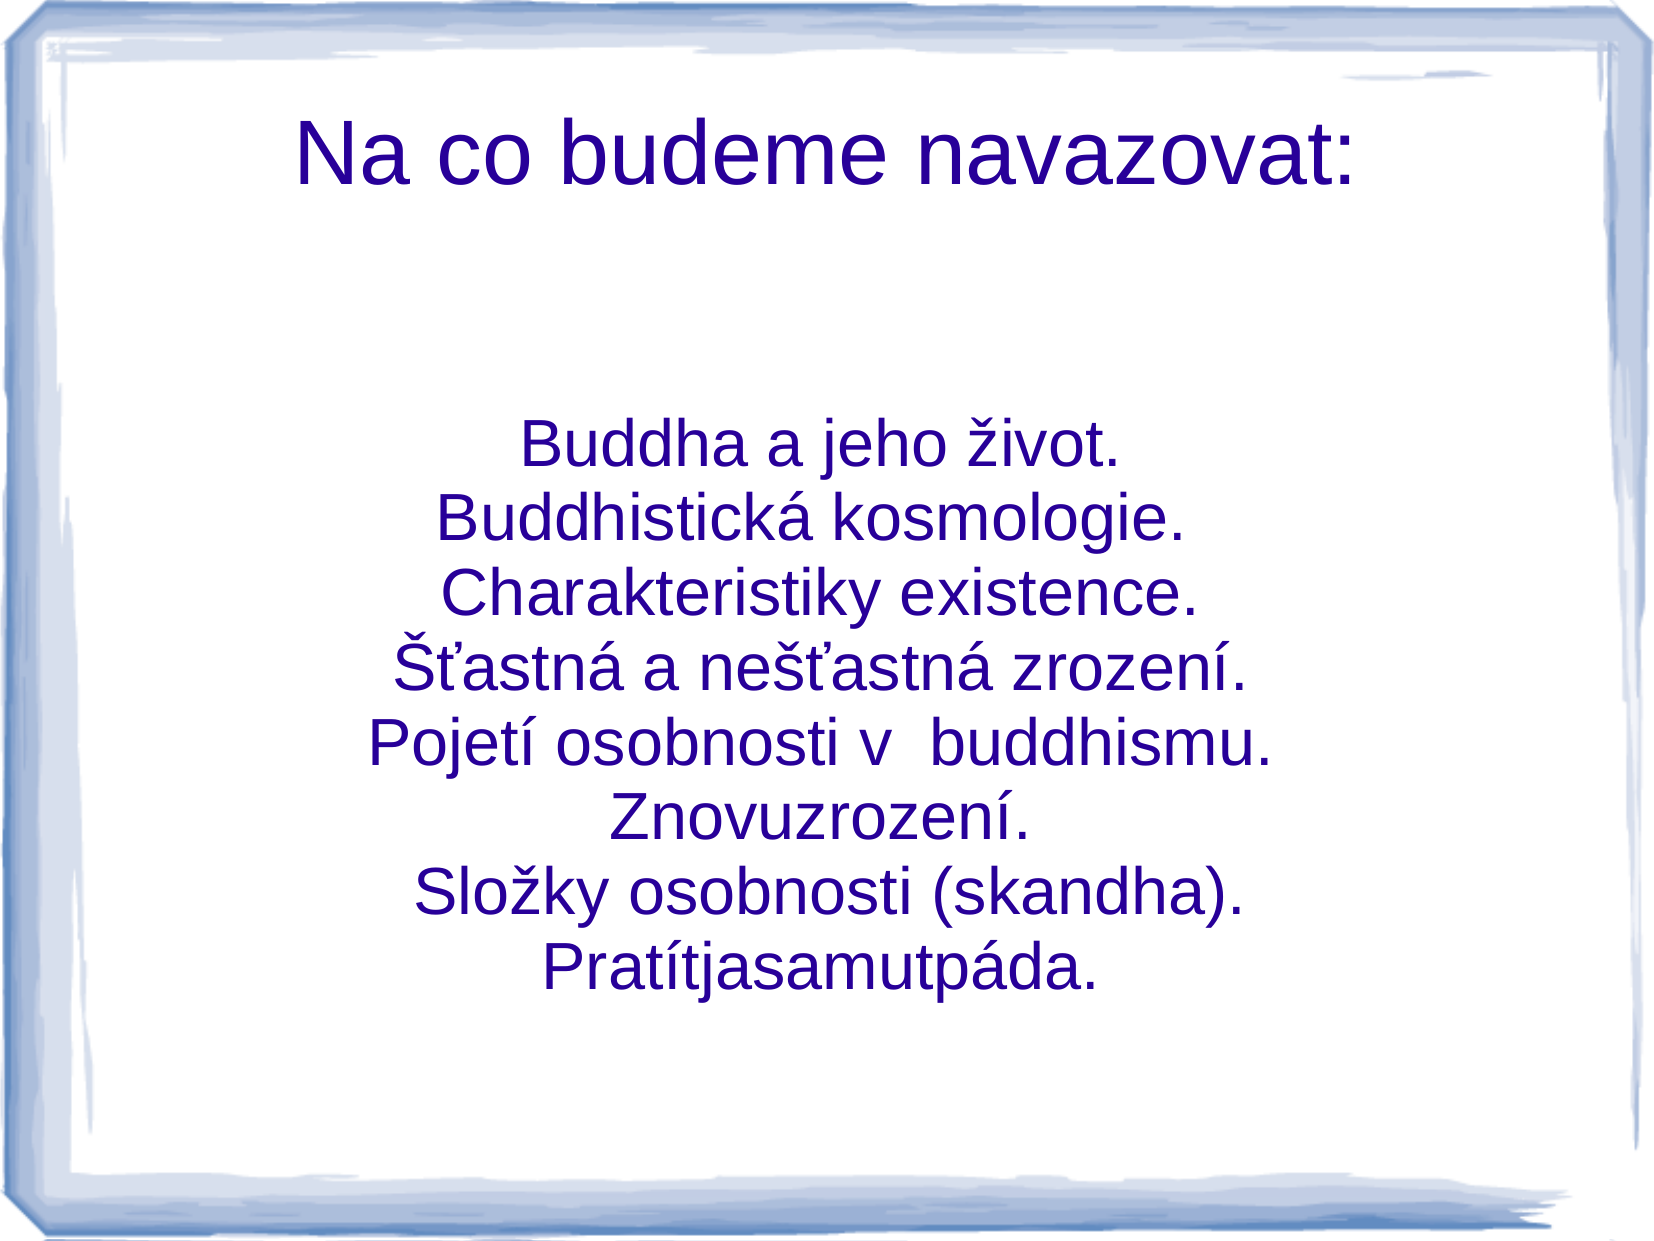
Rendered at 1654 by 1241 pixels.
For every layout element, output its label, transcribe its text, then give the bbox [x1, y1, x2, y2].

picture [0, 0, 1654, 1241]
title Na co budeme navazovat: [82, 49, 1571, 257]
subtitle Buddha a jeho život. Buddhistická kosmologie. Charakteristiky existence. Šťastná a nešťastná zrození. Pojetí osobnosti v buddhismu. Znovuzrození. Složky osobnosti (skandha). Pratítjasamutpáda. [76, 295, 1565, 1114]
